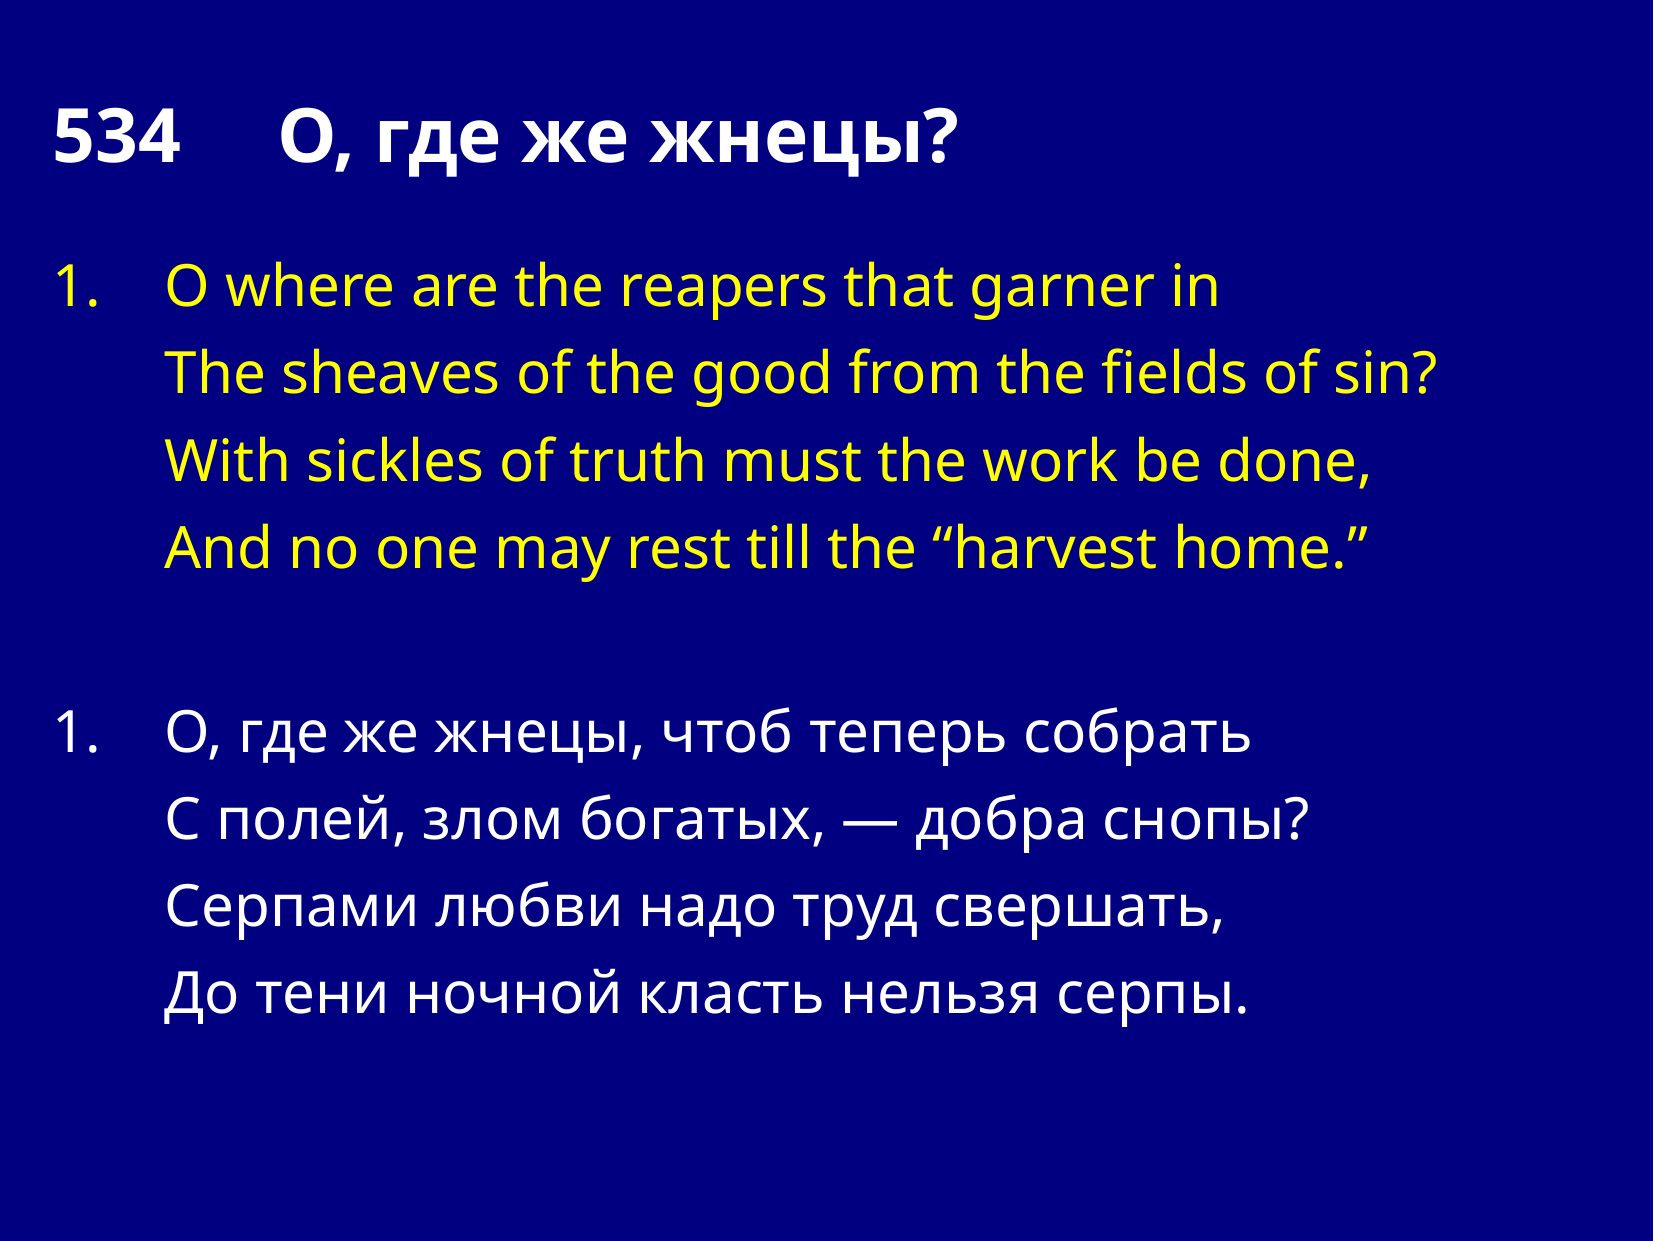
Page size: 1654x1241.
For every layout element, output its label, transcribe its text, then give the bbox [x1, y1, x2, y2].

text_box 534 О, где же жнецы? [37, 75, 1576, 188]
text_box 1. O where are the reapers that garner in The sheaves of the good from the fields of sin? With sickles of truth must the work be done, And no one may rest till the “harvest home.” [37, 150, 1653, 638]
text_box 1. О, где же жнецы, чтоб теперь собрать С полей, злом богатых, — добра снопы? Серпами любви надо труд свершать, До тени ночной класть нельзя серпы. [37, 675, 1576, 1163]
